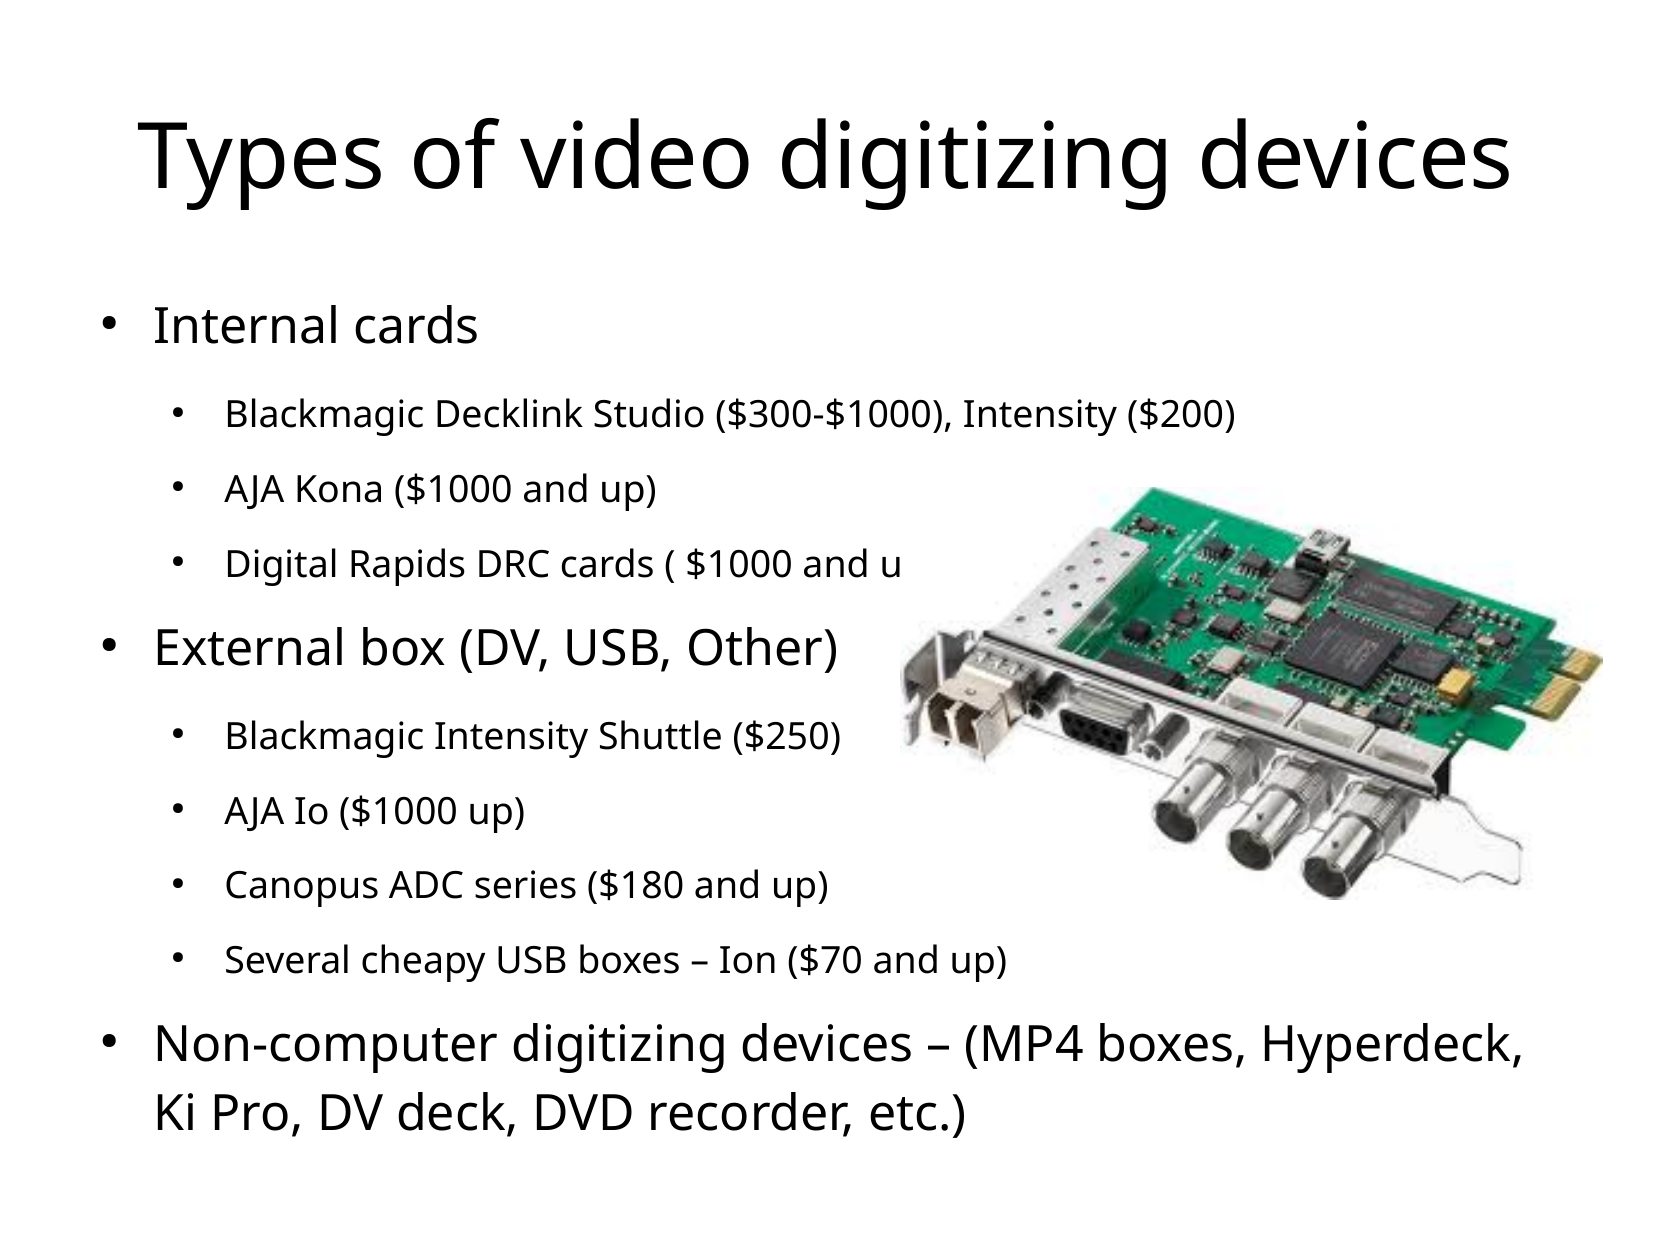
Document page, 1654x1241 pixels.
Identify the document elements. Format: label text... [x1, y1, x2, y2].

title Types of video digitizing devices [82, 56, 1571, 250]
list Internal cards Blackmagic Decklink Studio ($300-$1000), Intensity ($200) AJA Kona ($1000 and up) Digital Rapids DRC cards ( $1000 and up) External box (DV, USB, Other) Blackmagic Intensity Shuttle ($250) AJA Io ($1000 up) Canopus ADC series ($180 and up) Several cheapy USB boxes – Ion ($70 and up) Non-computer digitizing devices – (MP4 boxes, Hyperdeck, Ki Pro, DV deck, DVD recorder, etc.) [82, 290, 1571, 1097]
picture [900, 487, 1603, 901]
